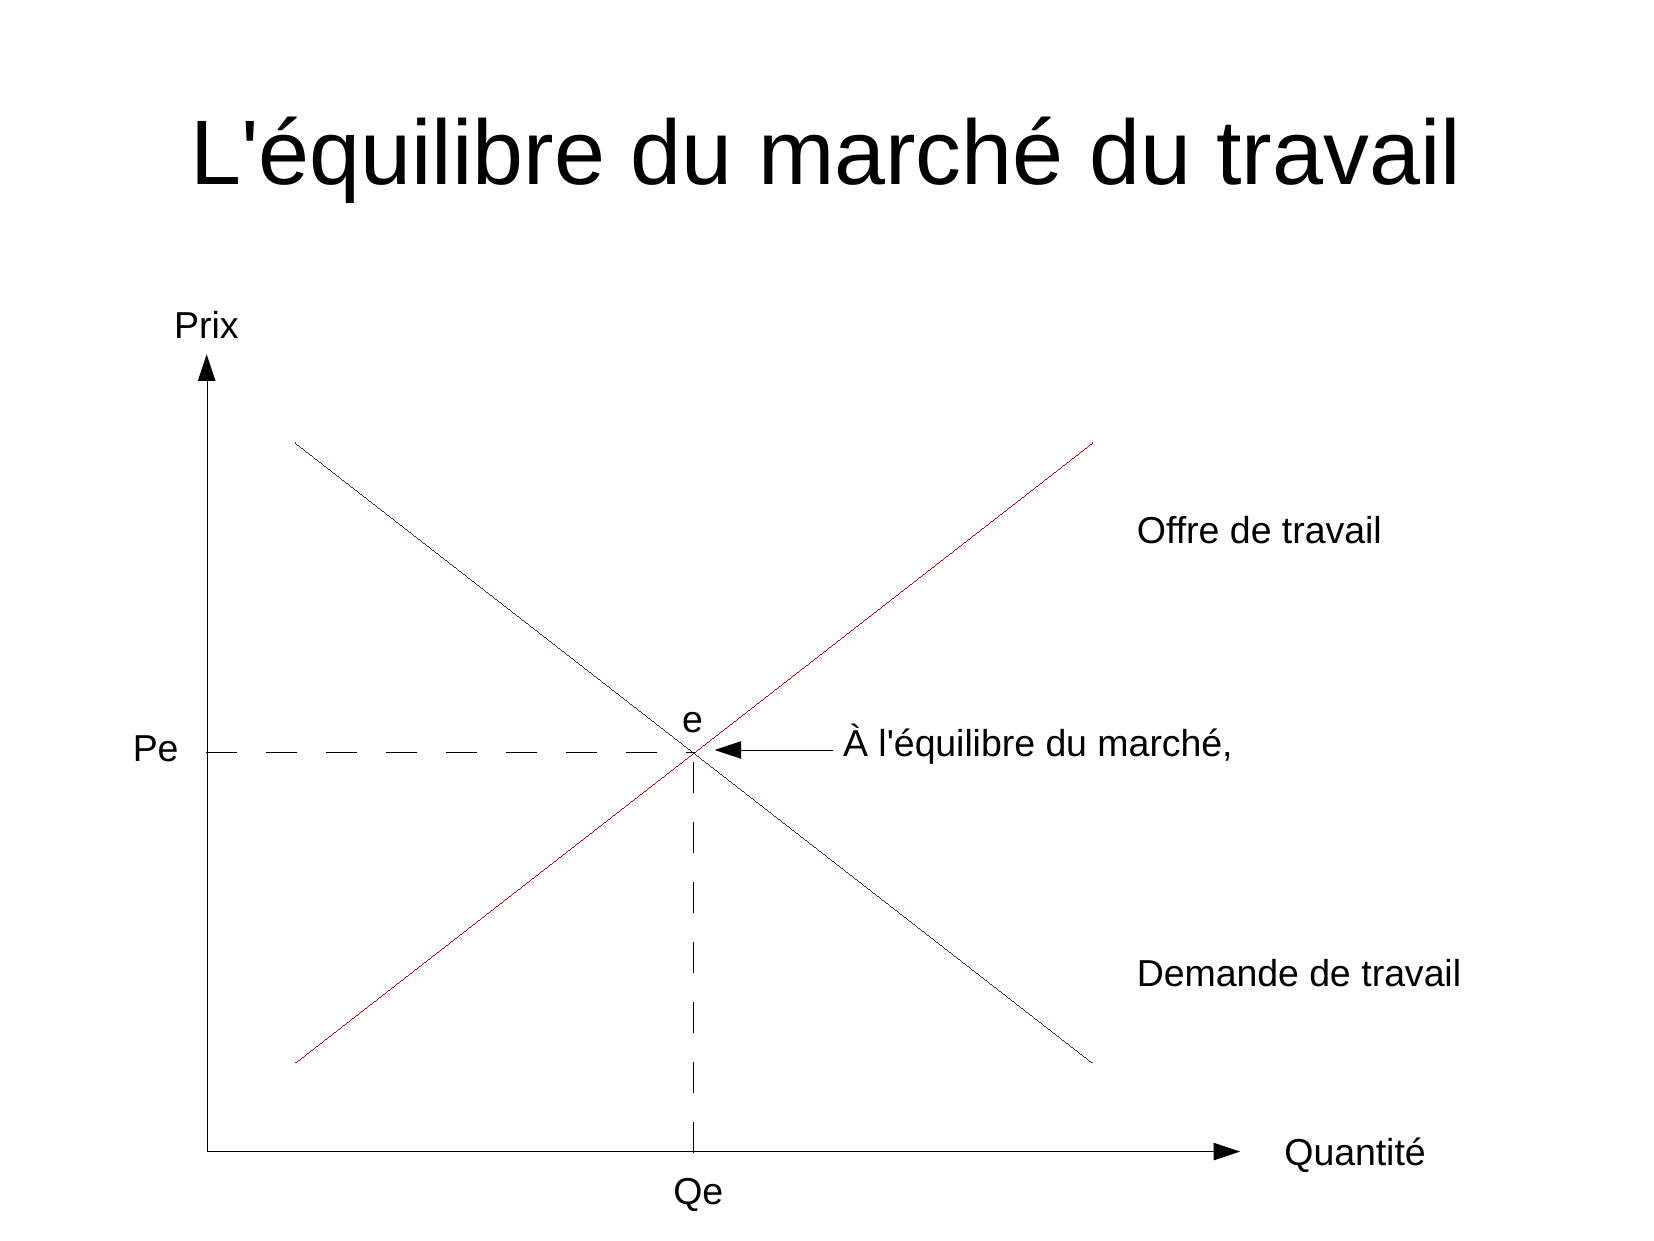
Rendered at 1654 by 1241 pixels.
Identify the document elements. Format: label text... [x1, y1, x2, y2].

text_box À l'équilibre du marché, [828, 714, 1249, 771]
text_box Offre de travail [1122, 501, 1398, 559]
text_box Pe [118, 720, 194, 778]
title L'équilibre du marché du travail [82, 49, 1571, 257]
text_box Qe [658, 1163, 739, 1221]
text_box e [667, 690, 718, 748]
text_box Quantité [1269, 1124, 1442, 1182]
text_box Demande de travail [1122, 944, 1477, 1002]
text_box Prix [159, 297, 254, 355]
